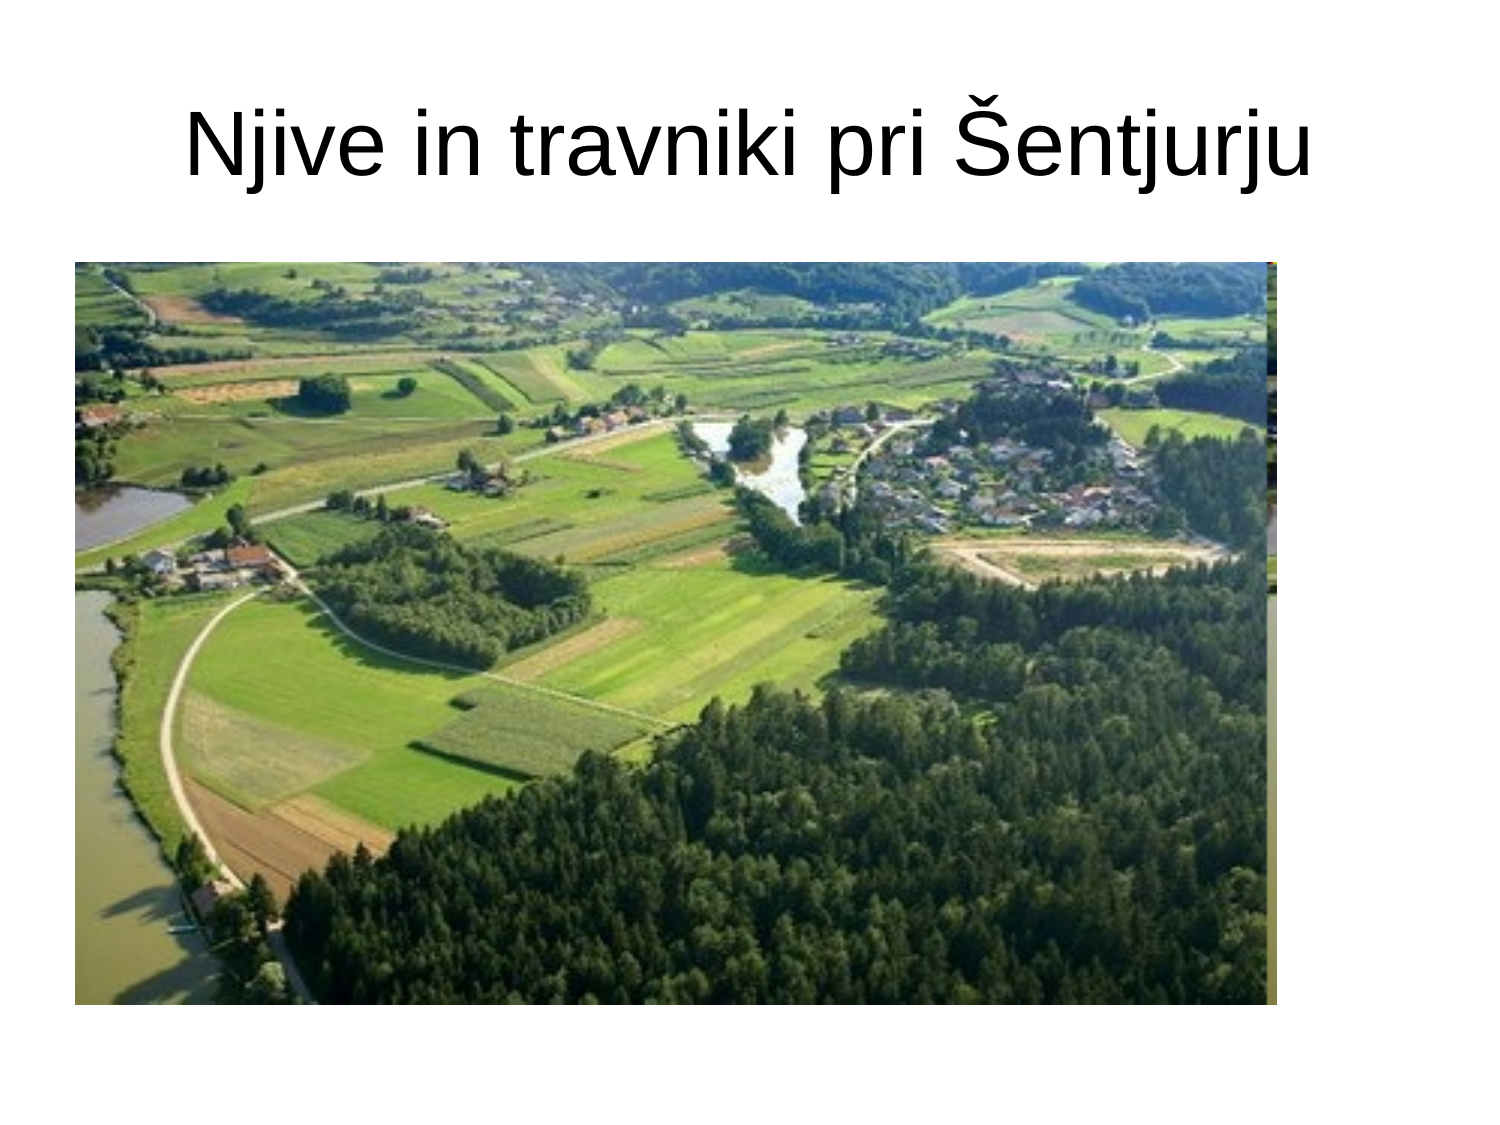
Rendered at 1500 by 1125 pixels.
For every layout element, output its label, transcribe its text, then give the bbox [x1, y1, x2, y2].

title Njive in travniki pri Šentjurju [75, 45, 1426, 233]
picture [75, 262, 1277, 1005]
